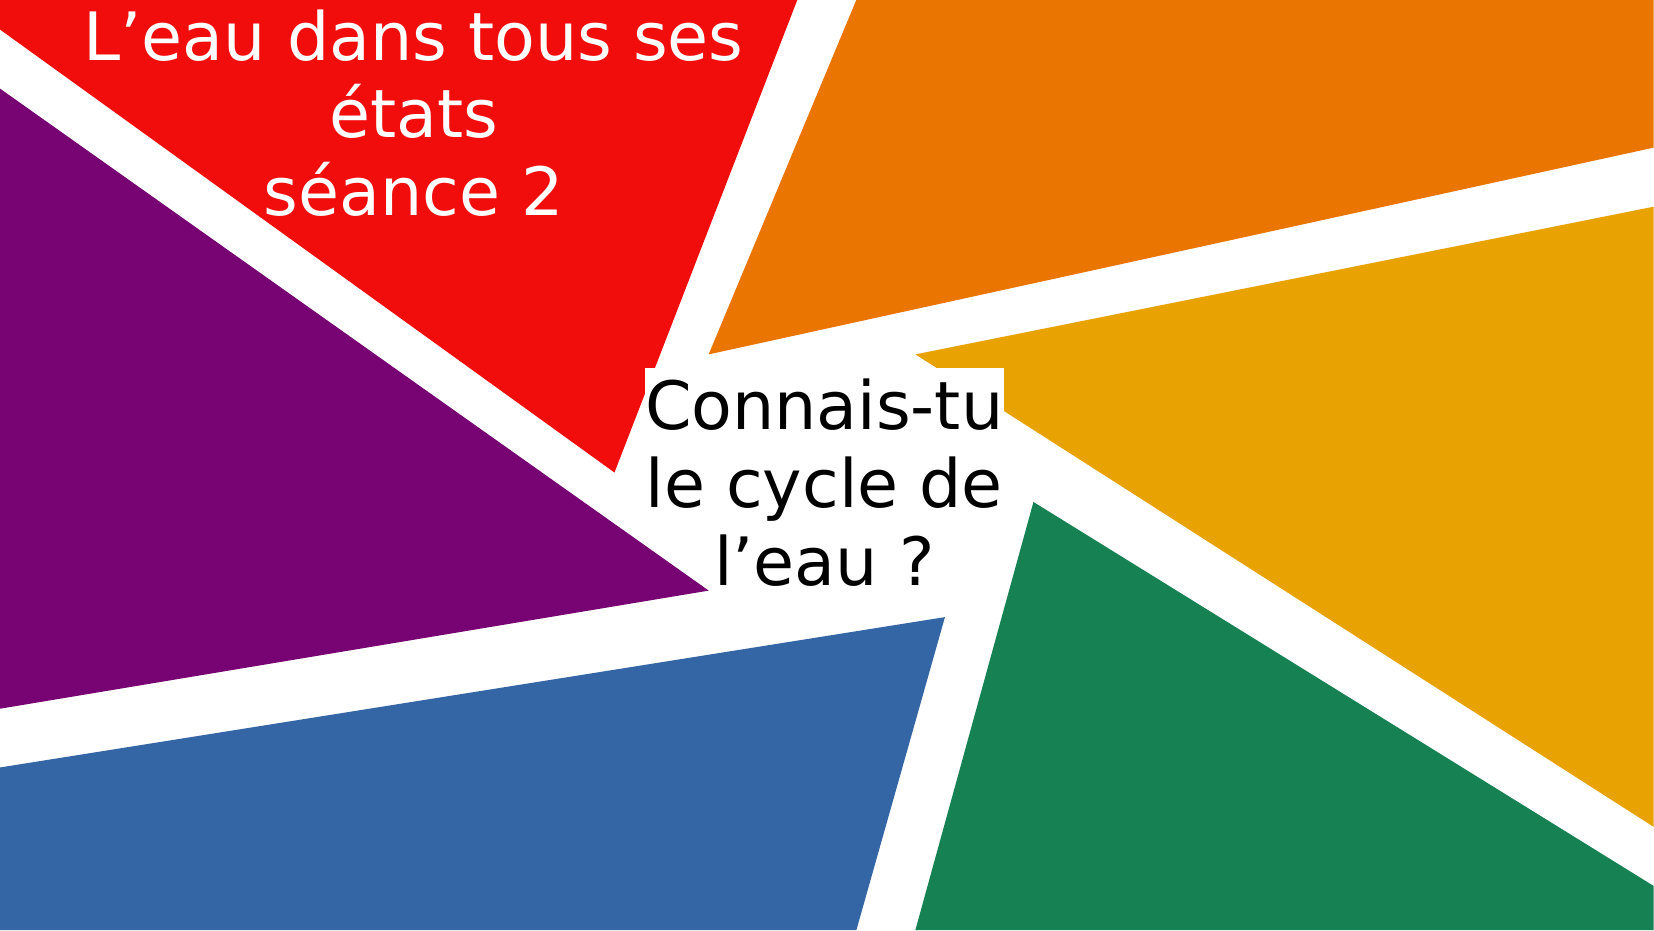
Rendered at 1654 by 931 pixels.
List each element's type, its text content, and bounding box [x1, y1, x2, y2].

subtitle Connais-tu le cycle de l’eau ? [614, 332, 1035, 637]
title L’eau dans tous ses états séance 2 [82, 0, 746, 232]
